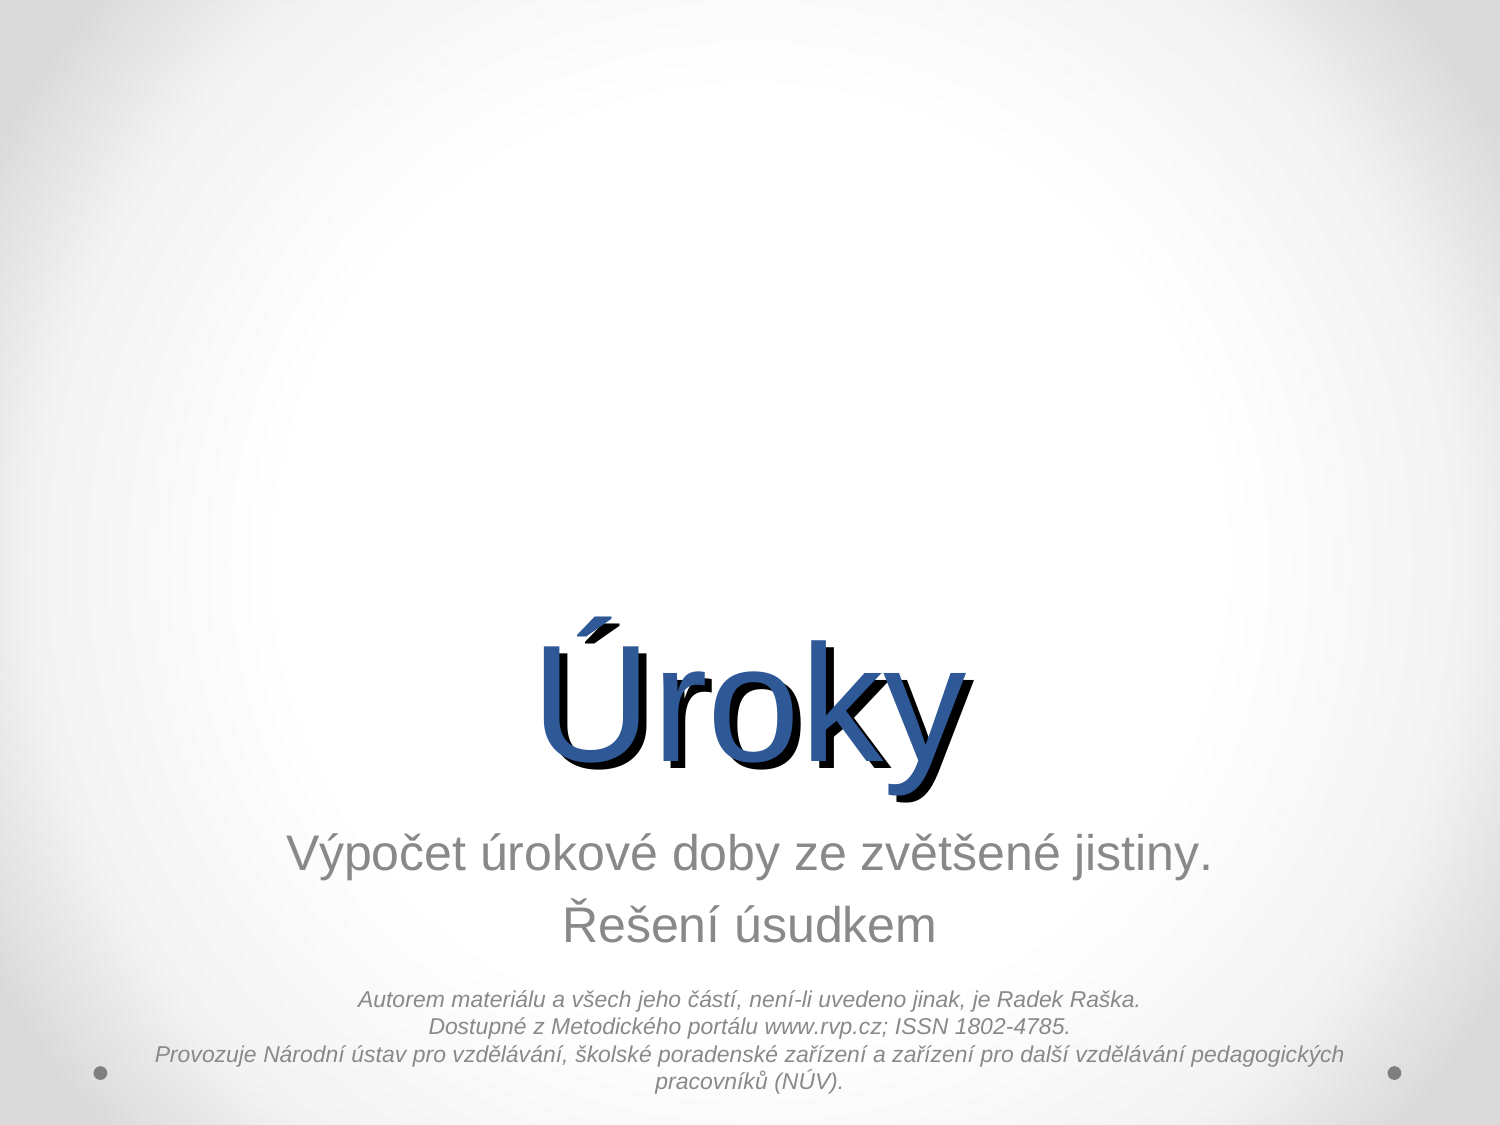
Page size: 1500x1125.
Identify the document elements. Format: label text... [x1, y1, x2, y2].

picture [0, 0, 1500, 1125]
text_box Výpočet úrokové doby ze zvětšené jistiny. Řešení úsudkem [225, 812, 1276, 1013]
text_box Autorem materiálu a všech jeho částí, není-li uvedeno jinak, je Radek Raška. Dostupné z Metodického portálu www.rvp.cz; ISSN 1802-4785. Provozuje Národní ústav pro vzdělávání, školské poradenské zařízení a zařízení pro další vzdělávání pedagogických pracovníků (NÚV). [135, 1023, 1365, 1084]
title Úroky [112, 101, 1388, 802]
